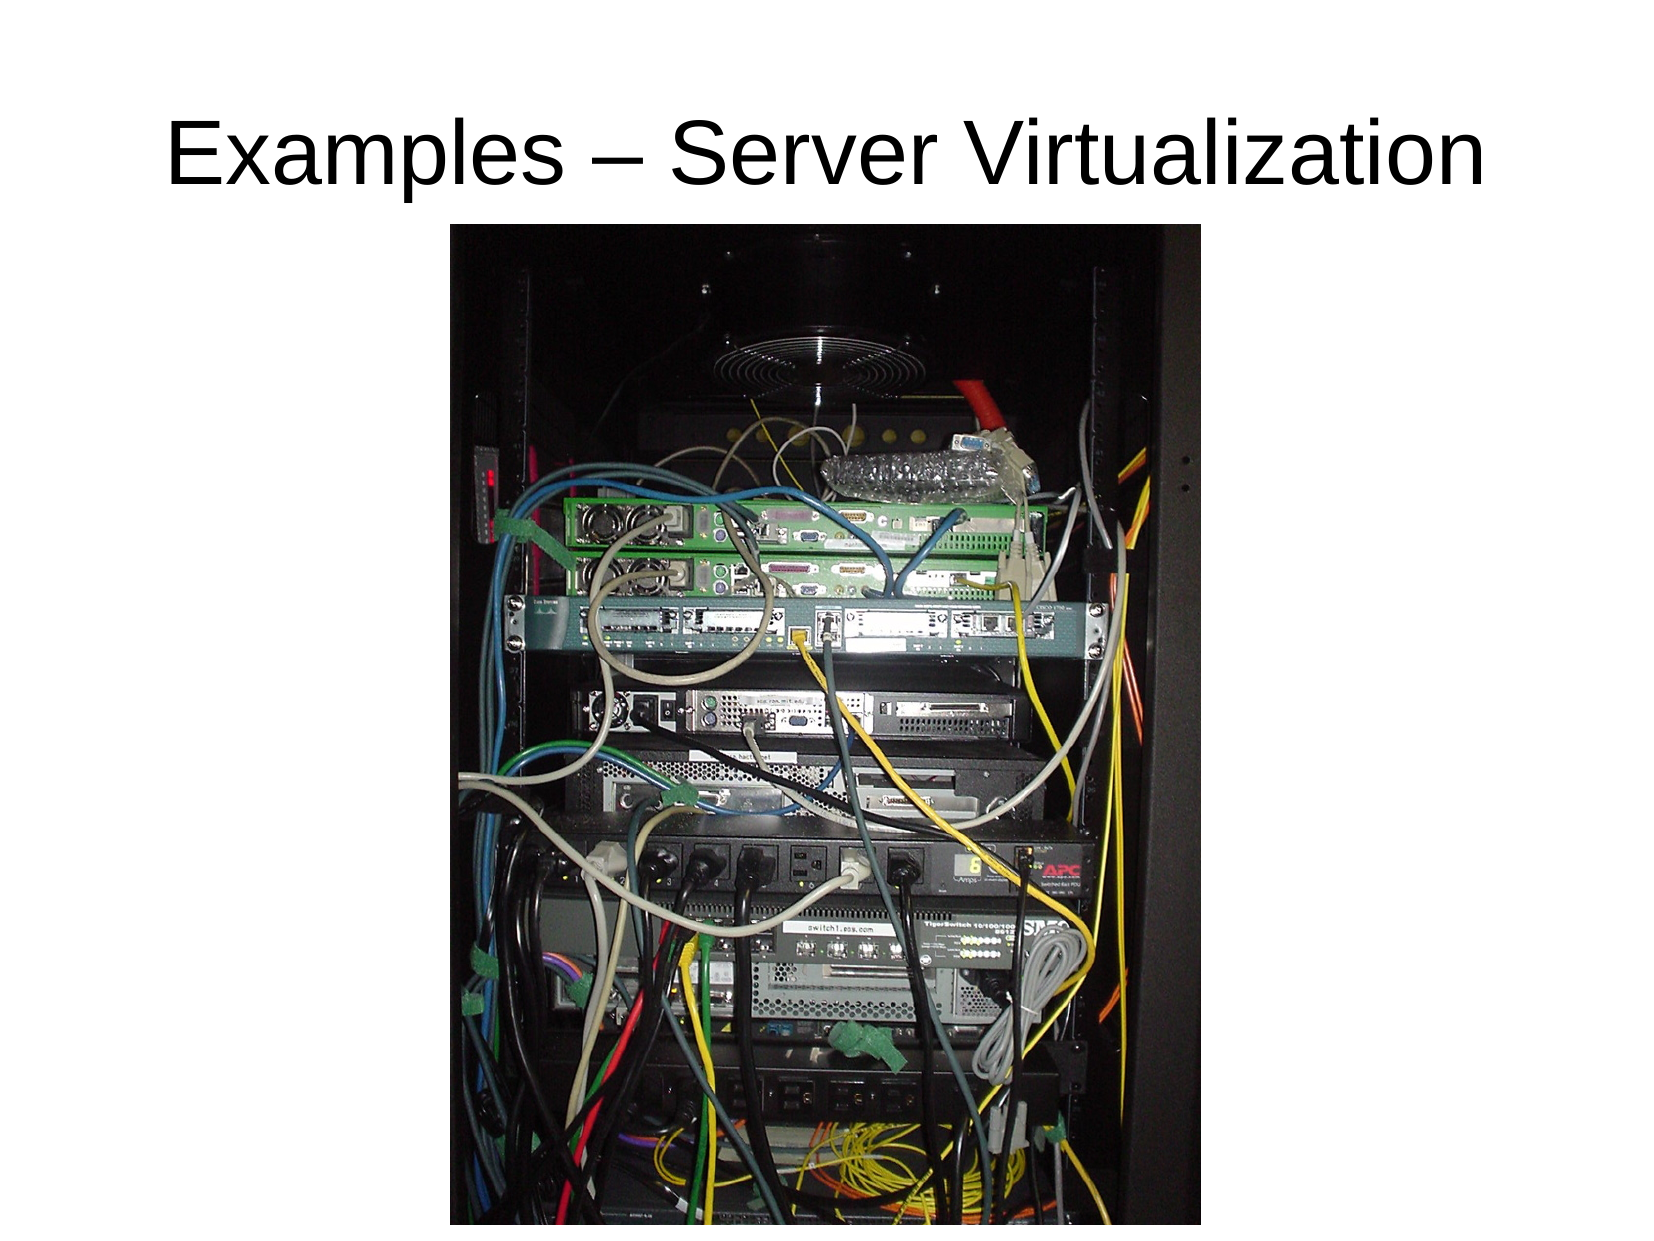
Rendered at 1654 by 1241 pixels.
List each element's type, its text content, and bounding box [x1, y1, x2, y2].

title Examples – Server Virtualization [82, 49, 1571, 257]
picture [450, 224, 1201, 1225]
